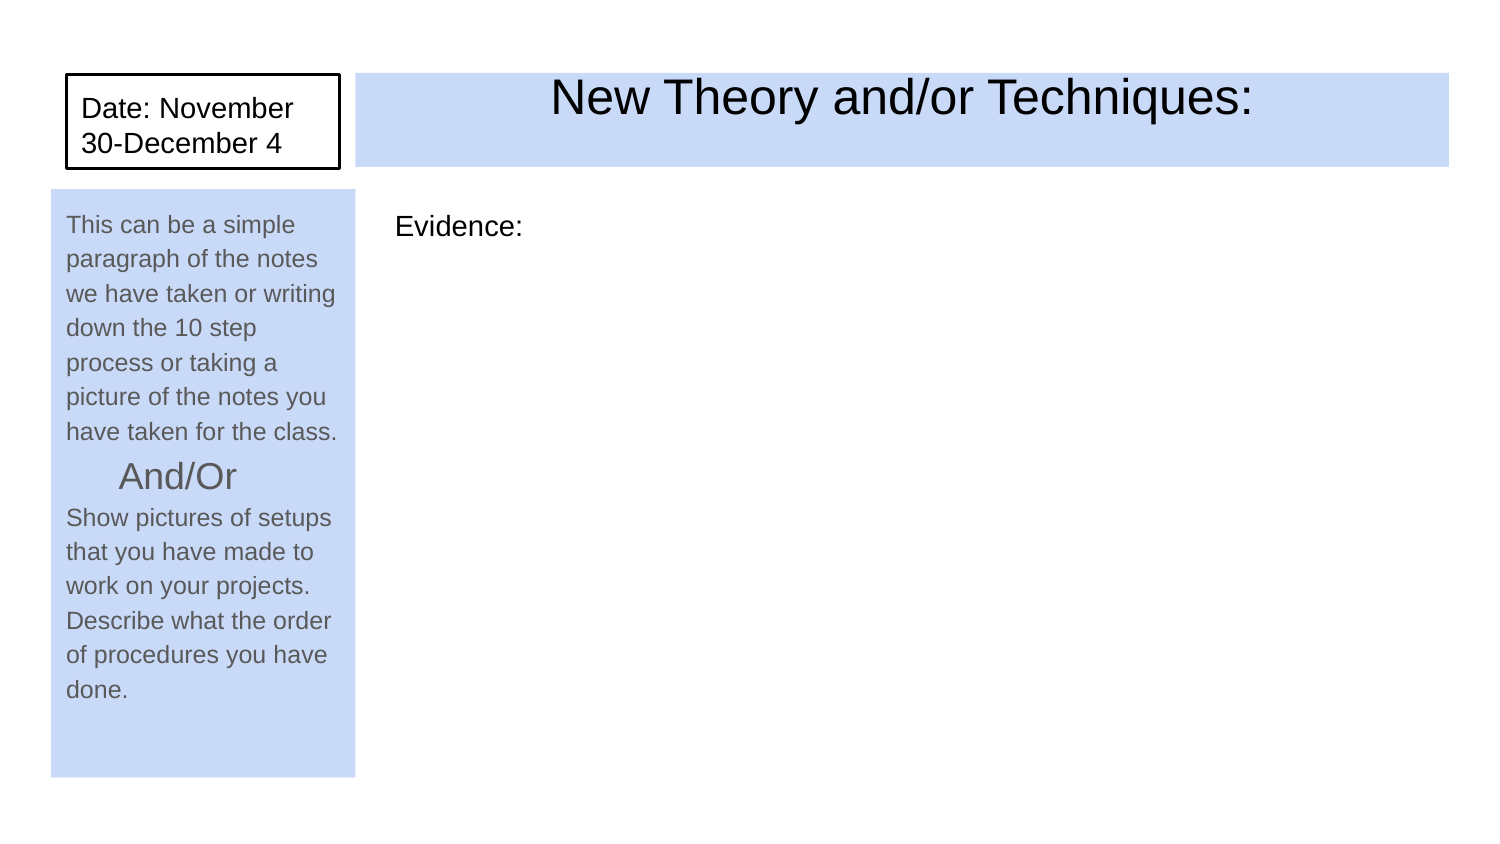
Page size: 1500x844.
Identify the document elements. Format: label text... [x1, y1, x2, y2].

title New Theory and/or Techniques: [355, 72, 1449, 167]
list This can be a simple paragraph of the notes we have taken or writing down the 10 step process or taking a picture of the notes you have taken for the class. And/Or Show pictures of setups that you have made to work on your projects. Describe what the order of procedures you have done. [51, 189, 356, 778]
text_box Date: November 30-December 4 [66, 74, 340, 169]
text_box Evidence: [379, 191, 1449, 781]
